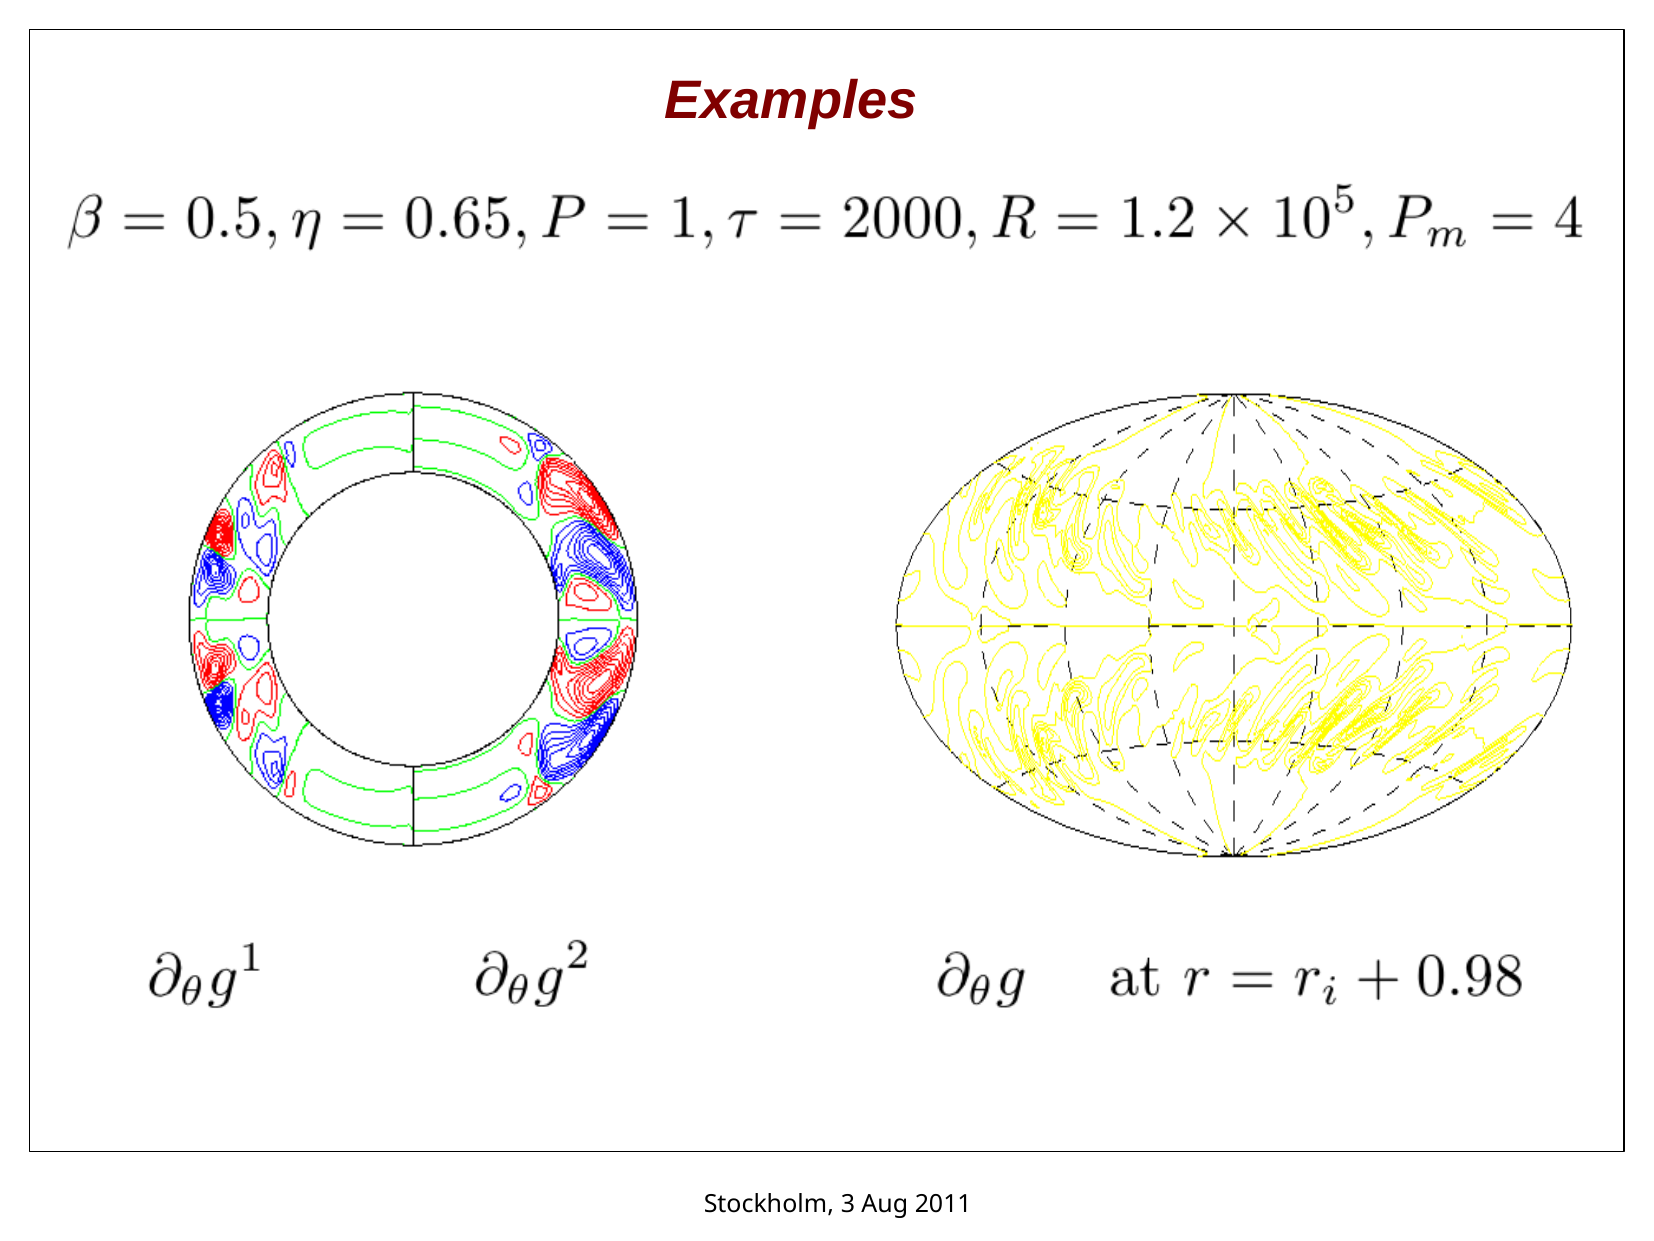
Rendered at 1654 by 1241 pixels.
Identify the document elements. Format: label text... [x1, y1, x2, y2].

text_box Examples [649, 59, 976, 135]
text_box Stockholm, 3 Aug 2011 [688, 1172, 965, 1226]
picture [885, 295, 1595, 1017]
picture [59, 267, 752, 1022]
picture [57, 175, 1593, 259]
